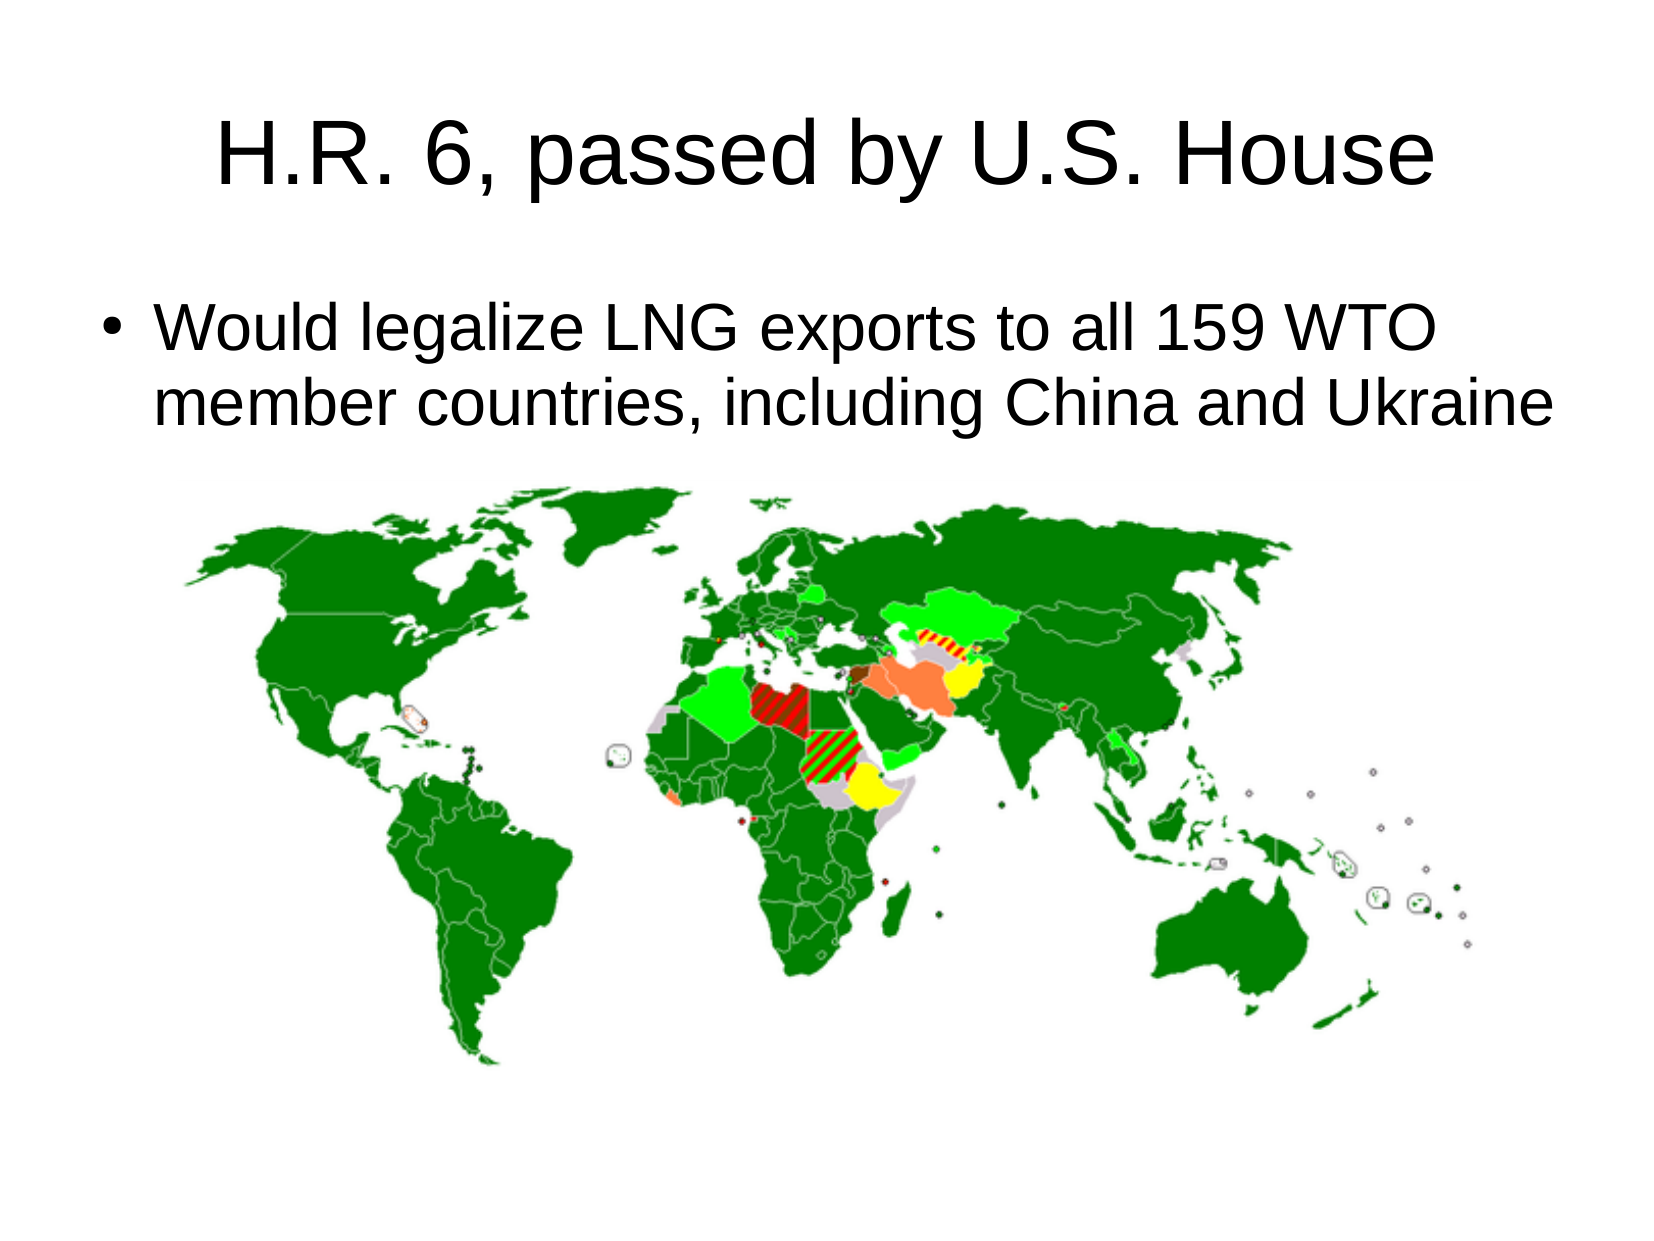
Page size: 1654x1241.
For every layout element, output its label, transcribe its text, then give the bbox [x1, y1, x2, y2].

list Would legalize LNG exports to all 159 WTO member countries, including China and Ukraine [82, 290, 1571, 1010]
picture [177, 479, 1483, 1084]
title H.R. 6, passed by U.S. House [82, 49, 1571, 257]
